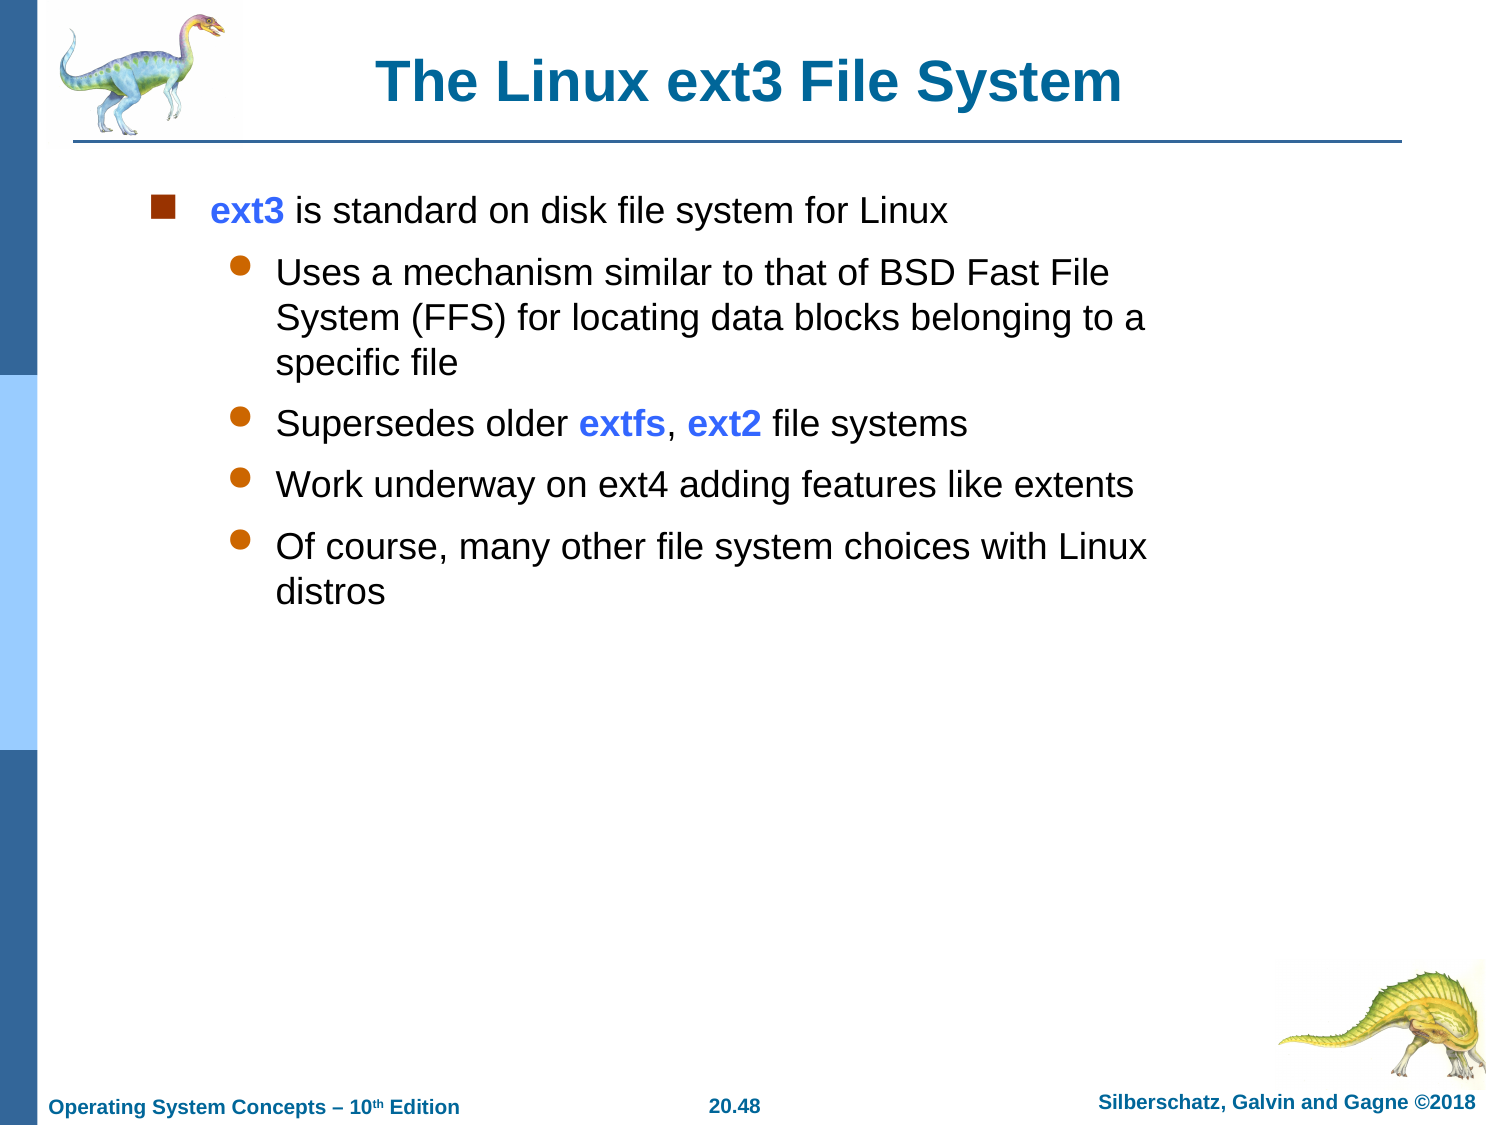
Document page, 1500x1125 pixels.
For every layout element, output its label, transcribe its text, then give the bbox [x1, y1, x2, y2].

picture [1415, 1094, 1423, 1099]
title The Linux ext3 File System [75, 26, 1426, 122]
picture [46, 0, 243, 149]
list ext3 is standard on disk file system for Linux Uses a mechanism similar to that of BSD Fast File System (FFS) for locating data blocks belonging to a specific file Supersedes older extfs, ext2 file systems Work underway on ext4 adding features like extents Of course, many other file system choices with Linux distros [138, 178, 1229, 1046]
picture [1275, 959, 1486, 1090]
